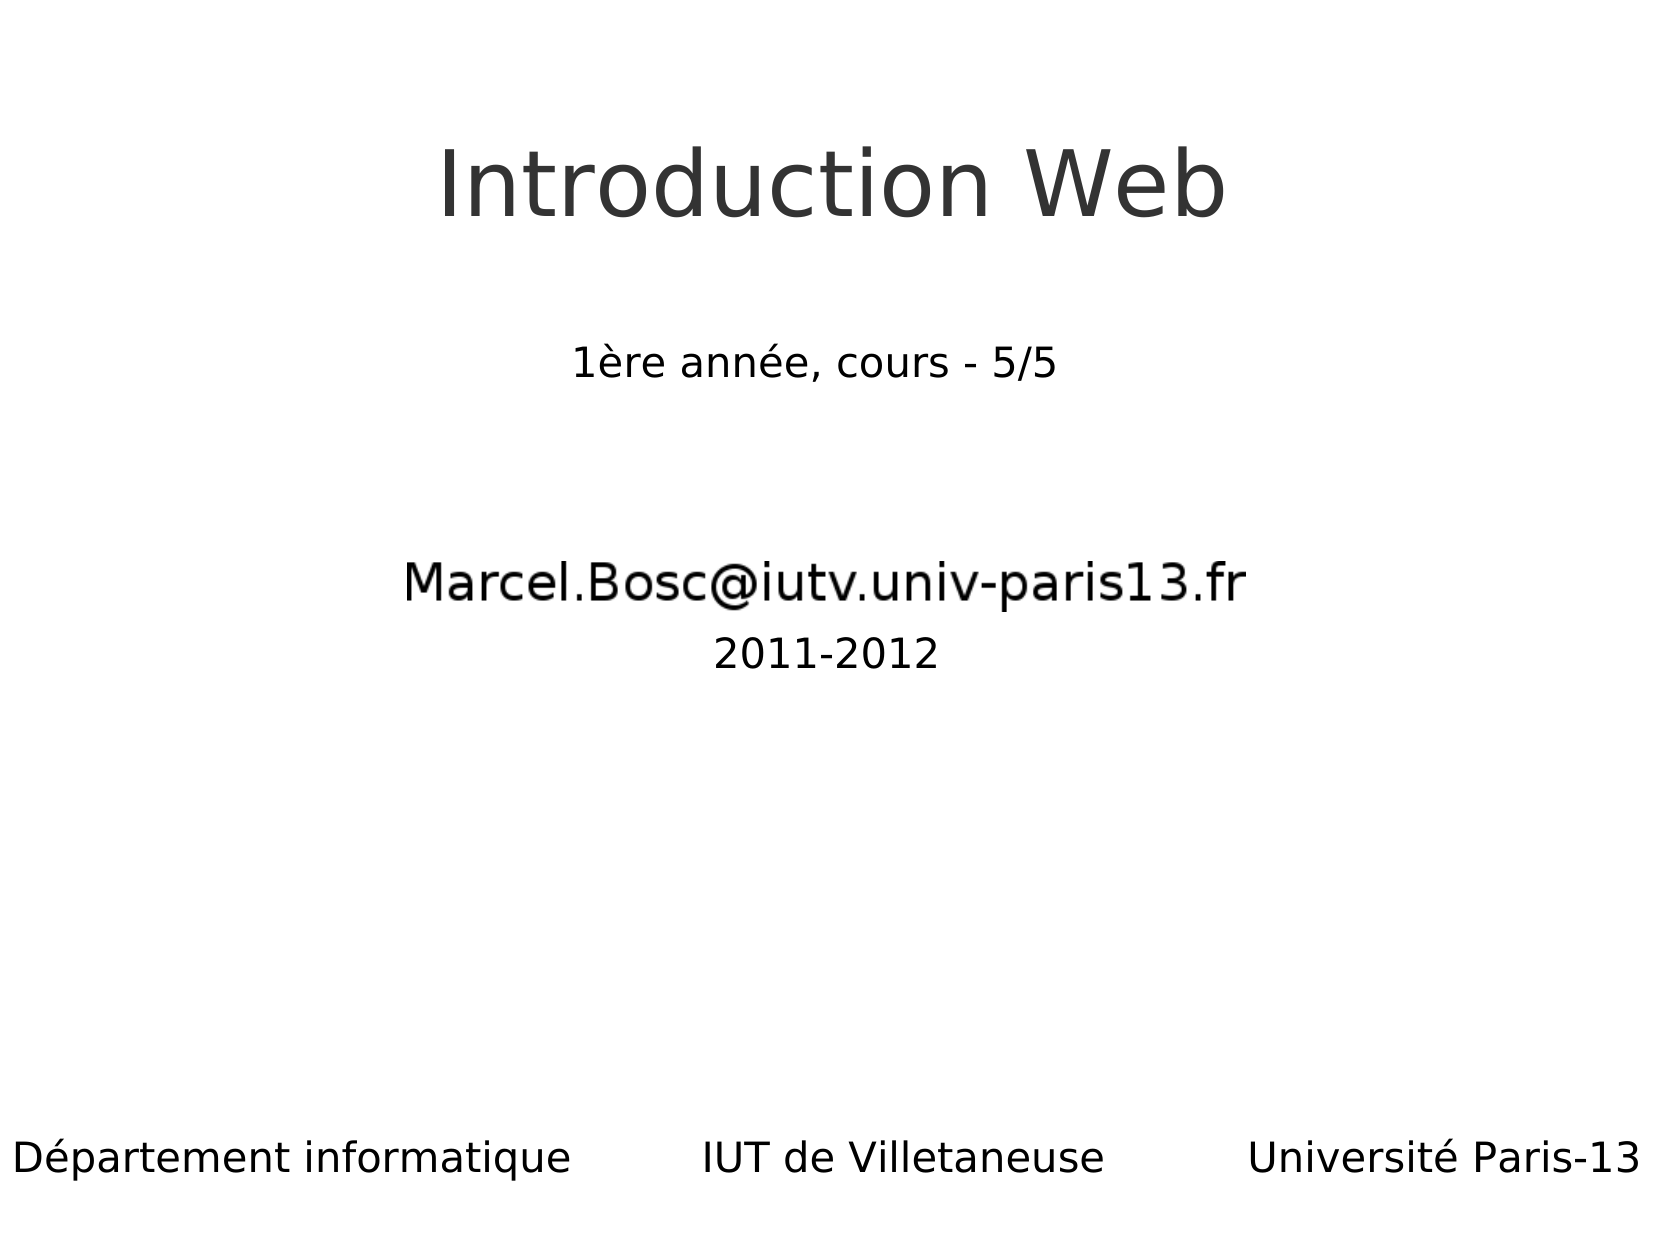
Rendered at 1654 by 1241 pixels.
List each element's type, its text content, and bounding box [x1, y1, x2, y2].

text_box 1ère année, cours - 5/5 [571, 338, 1083, 388]
text_box IUT de Villetaneuse [701, 1133, 1106, 1241]
text_box Université Paris-13 [1247, 1133, 1642, 1241]
title Introduction Web [142, 17, 1524, 245]
picture [407, 561, 1246, 612]
text_box 2011-2012 [713, 630, 941, 679]
text_box Département informatique [11, 1133, 572, 1241]
